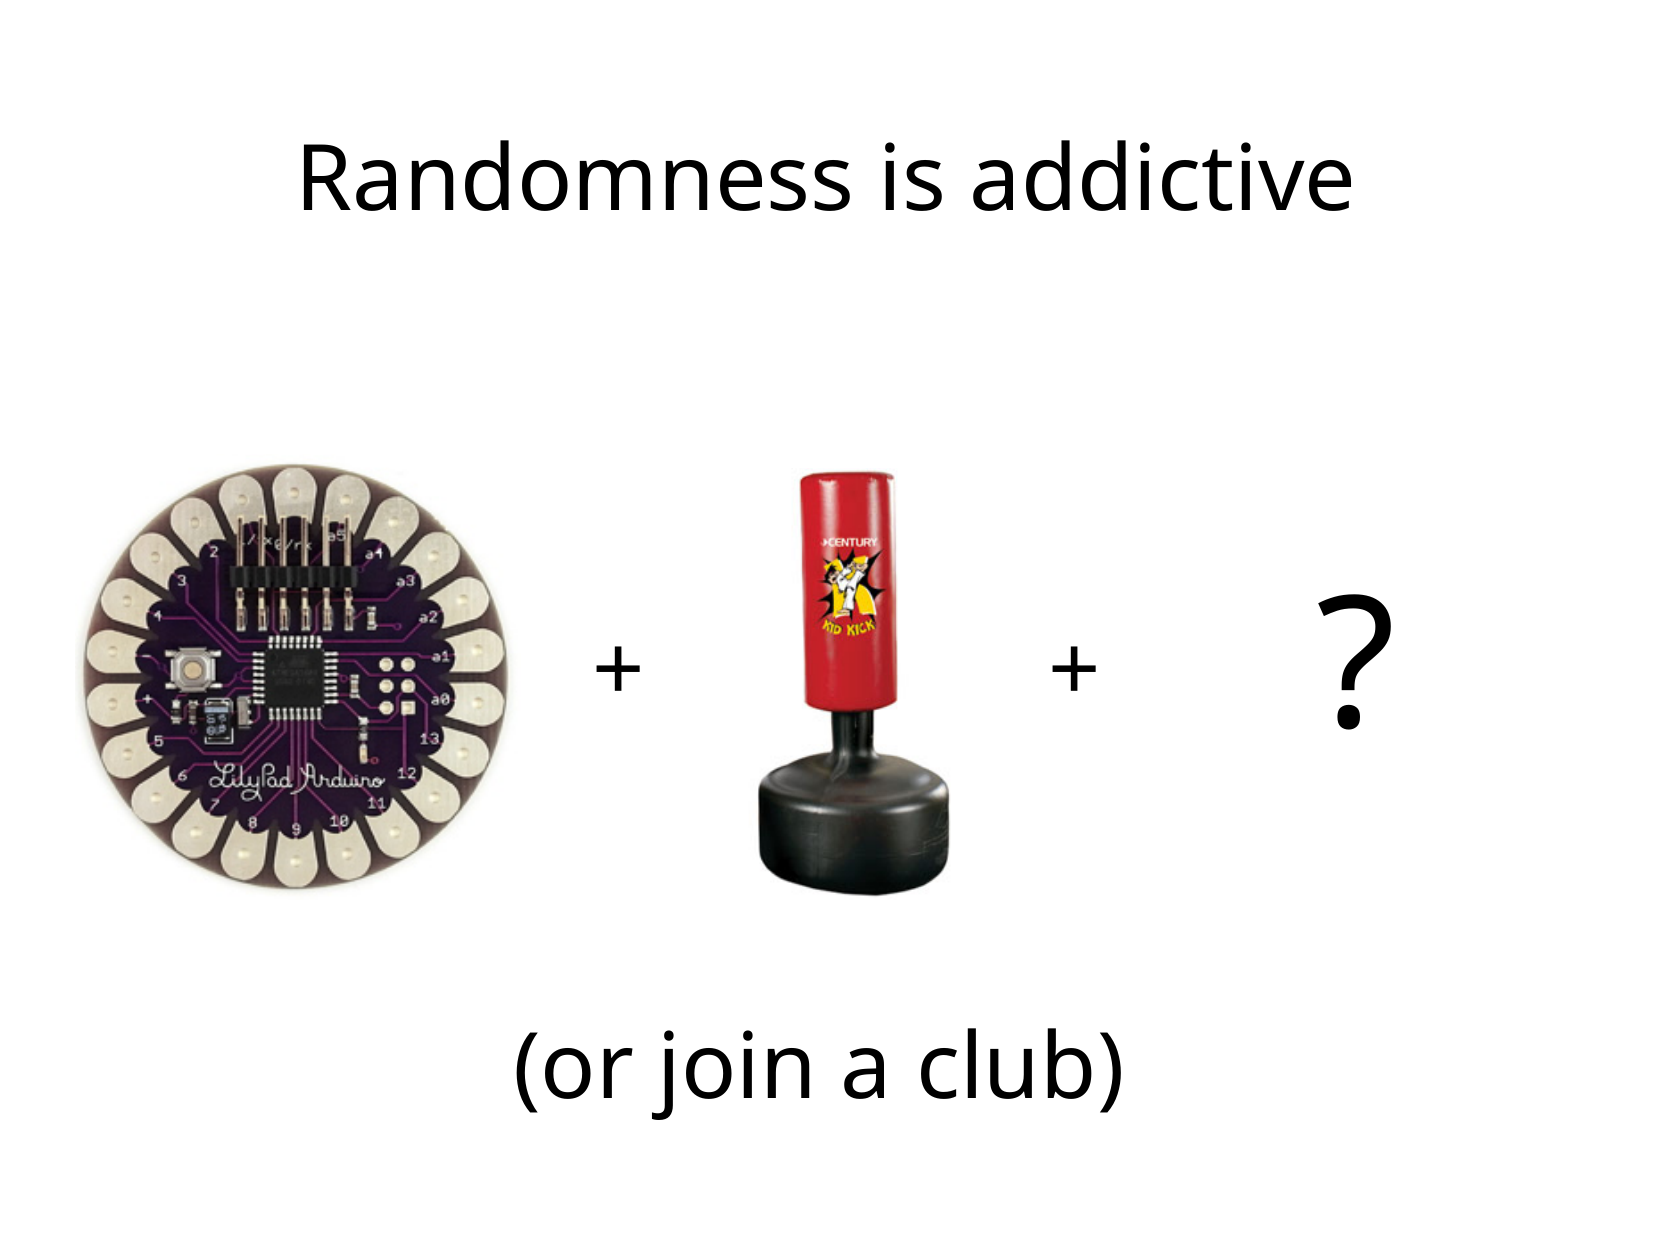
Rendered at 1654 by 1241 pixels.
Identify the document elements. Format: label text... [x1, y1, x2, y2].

picture [654, 468, 1051, 901]
title ? [1174, 525, 1538, 788]
title (or join a club) [75, 937, 1564, 1189]
picture [75, 454, 521, 901]
title + + [1051, 562, 1174, 770]
title Randomness is addictive [82, 49, 1571, 301]
title + + [521, 562, 654, 770]
